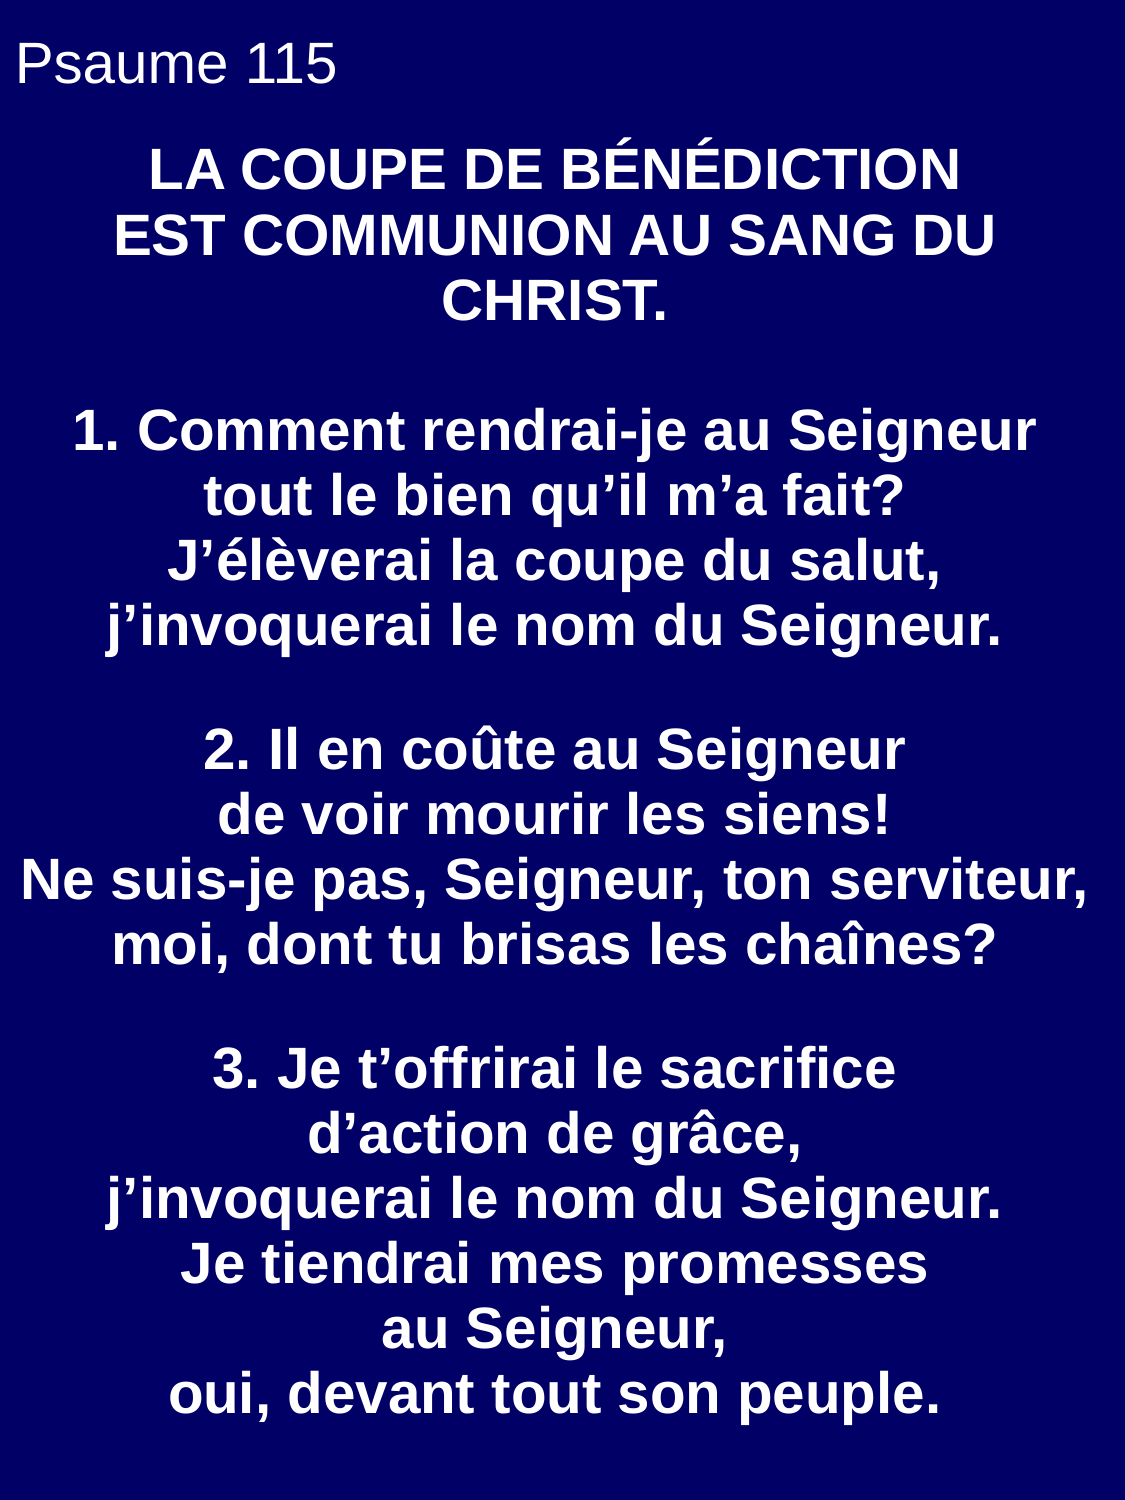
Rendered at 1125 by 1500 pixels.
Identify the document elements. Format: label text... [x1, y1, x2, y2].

text_box Psaume 115 LA COUPE DE BÉNÉDICTION EST COMMUNION AU SANG DU CHRIST. 1. Comment rendrai-je au Seigneur tout le bien qu’il m’a fait? J’élèverai la coupe du salut, j’invoquerai le nom du Seigneur. 2. Il en coûte au Seigneur de voir mourir les siens! Ne suis-je pas, Seigneur, ton serviteur, moi, dont tu brisas les chaînes? 3. Je t’offrirai le sacrifice d’action de grâce, j’invoquerai le nom du Seigneur. Je tiendrai mes promesses au Seigneur, oui, devant tout son peuple. [0, 23, 1111, 1500]
